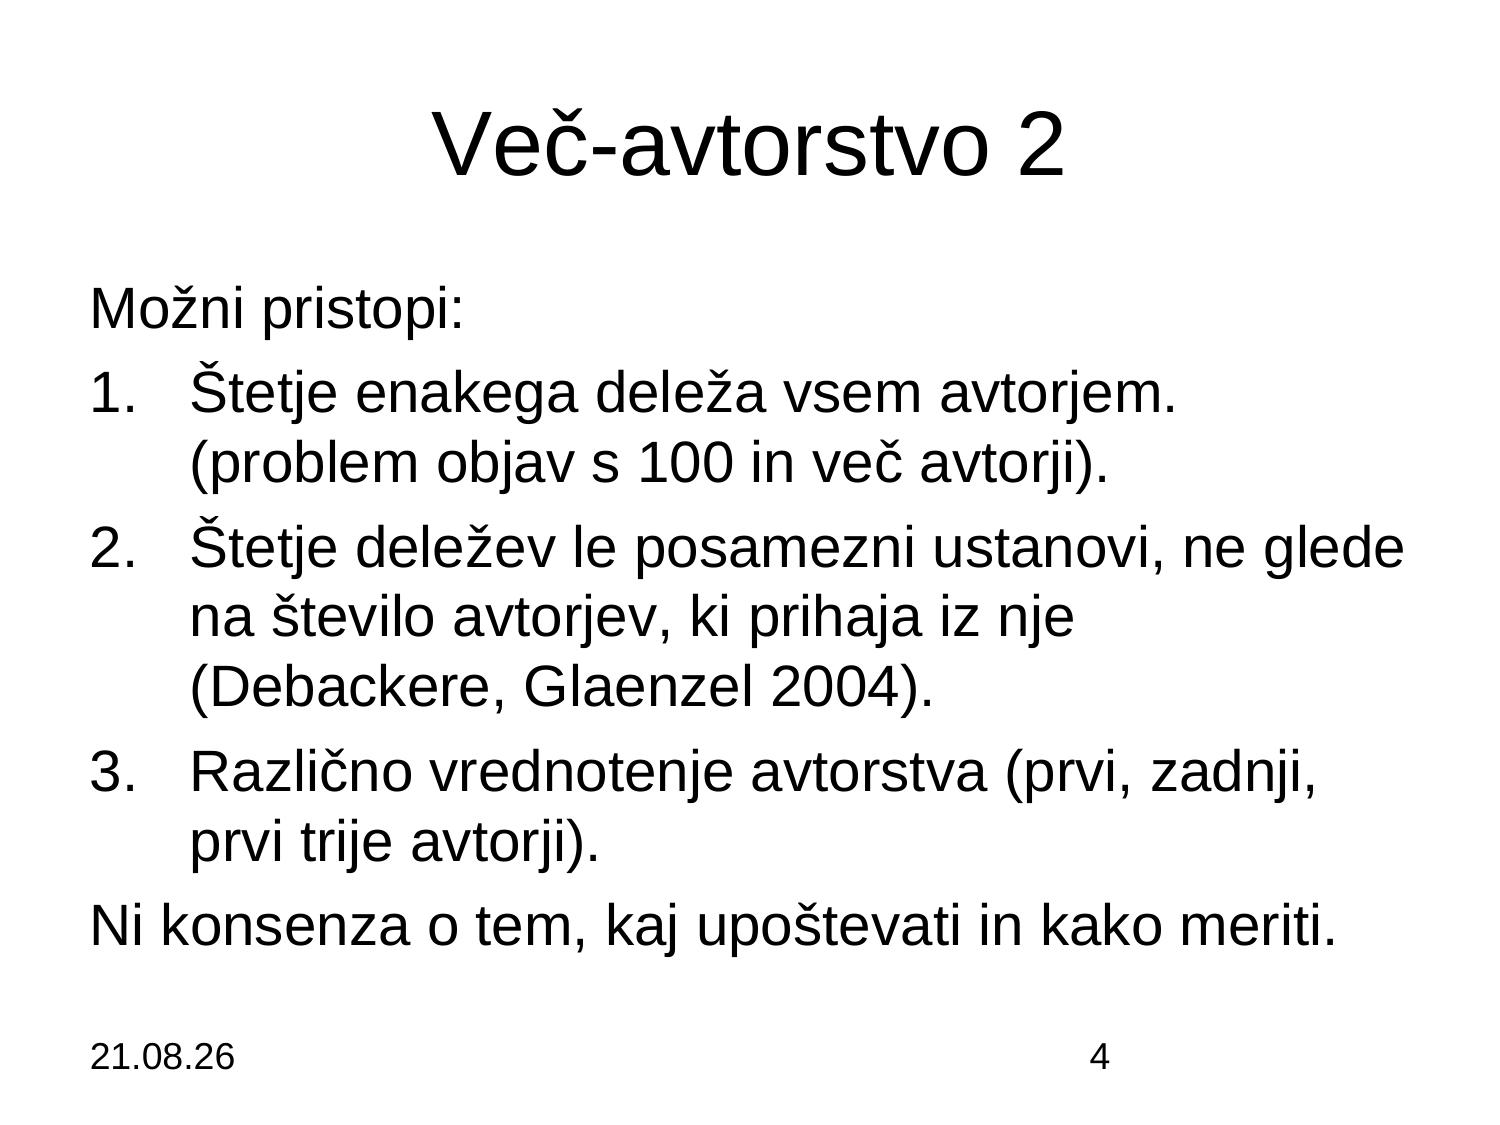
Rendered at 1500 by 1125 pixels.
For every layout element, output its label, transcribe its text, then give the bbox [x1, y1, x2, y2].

list Možni pristopi: Štetje enakega deleža vsem avtorjem. (problem objav s 100 in več avtorji). Štetje deležev le posamezni ustanovi, ne glede na število avtorjev, ki prihaja iz nje (Debackere, Glaenzel 2004). Različno vrednotenje avtorstva (prvi, zadnji, prvi trije avtorji). Ni konsenza o tem, kaj upoštevati in kako meriti. [75, 262, 1426, 1006]
title Več-avtorstvo 2 [75, 45, 1426, 233]
